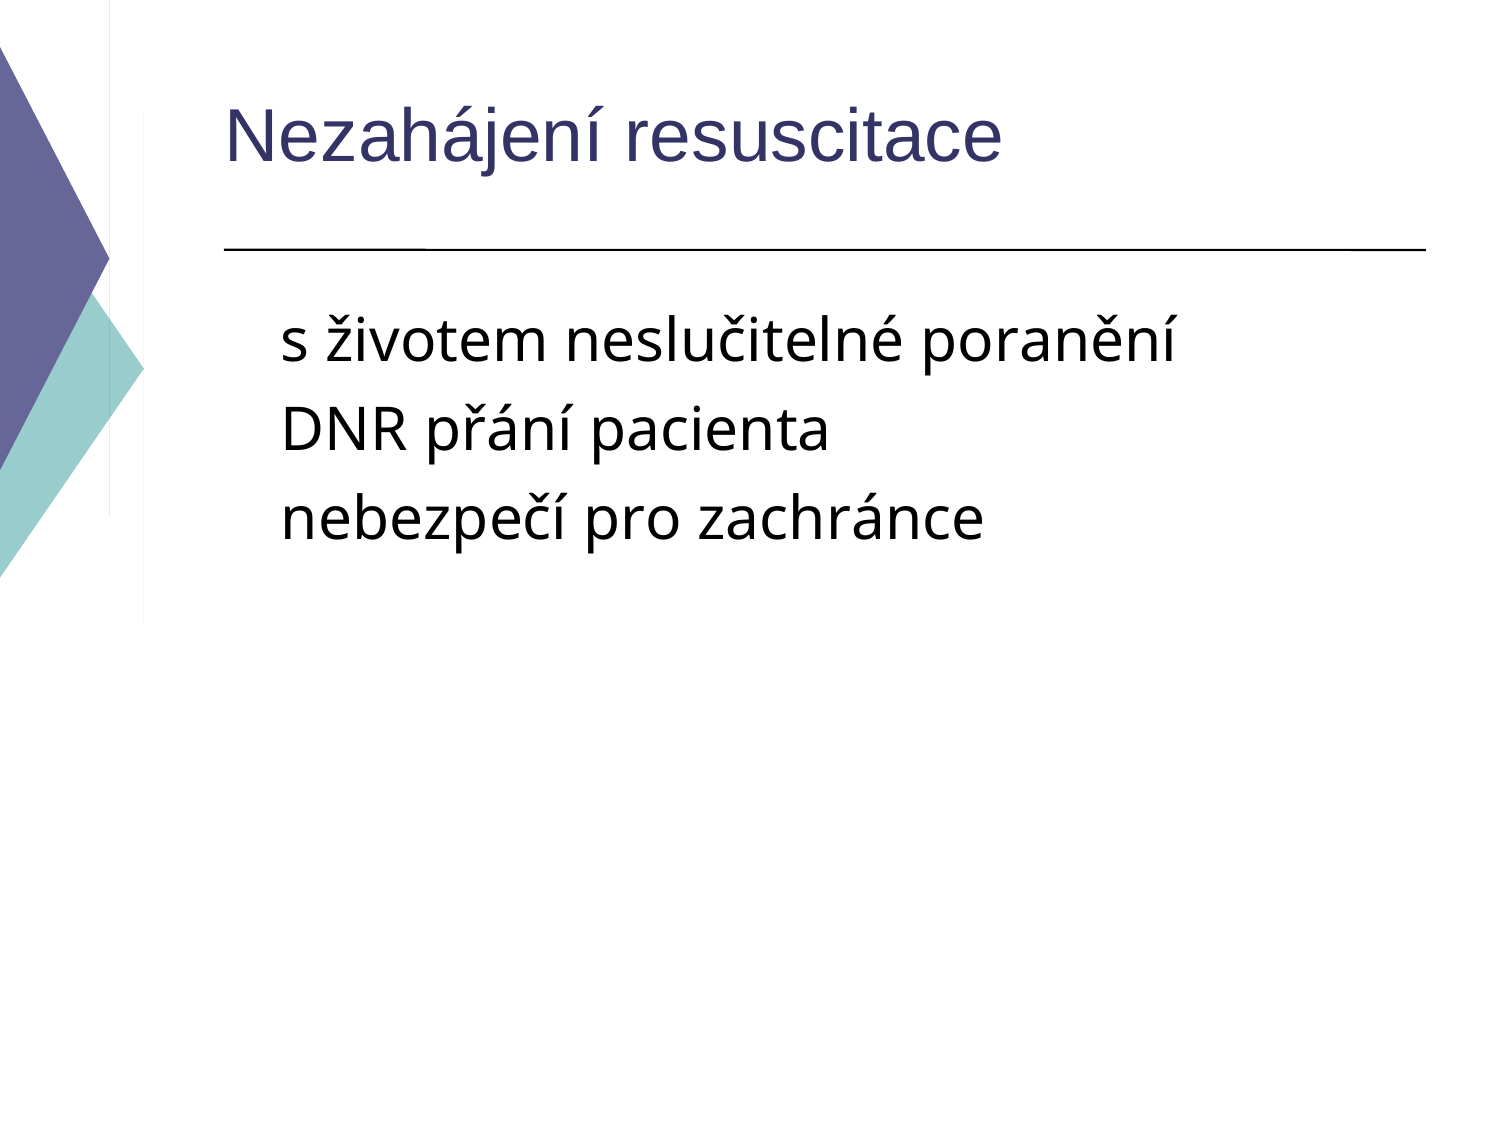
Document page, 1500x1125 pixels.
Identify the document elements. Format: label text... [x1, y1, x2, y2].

list s životem neslučitelné poranění DNR přání pacienta nebezpečí pro zachránce [224, 299, 1423, 974]
title Nezahájení resuscitace [224, 41, 1423, 236]
